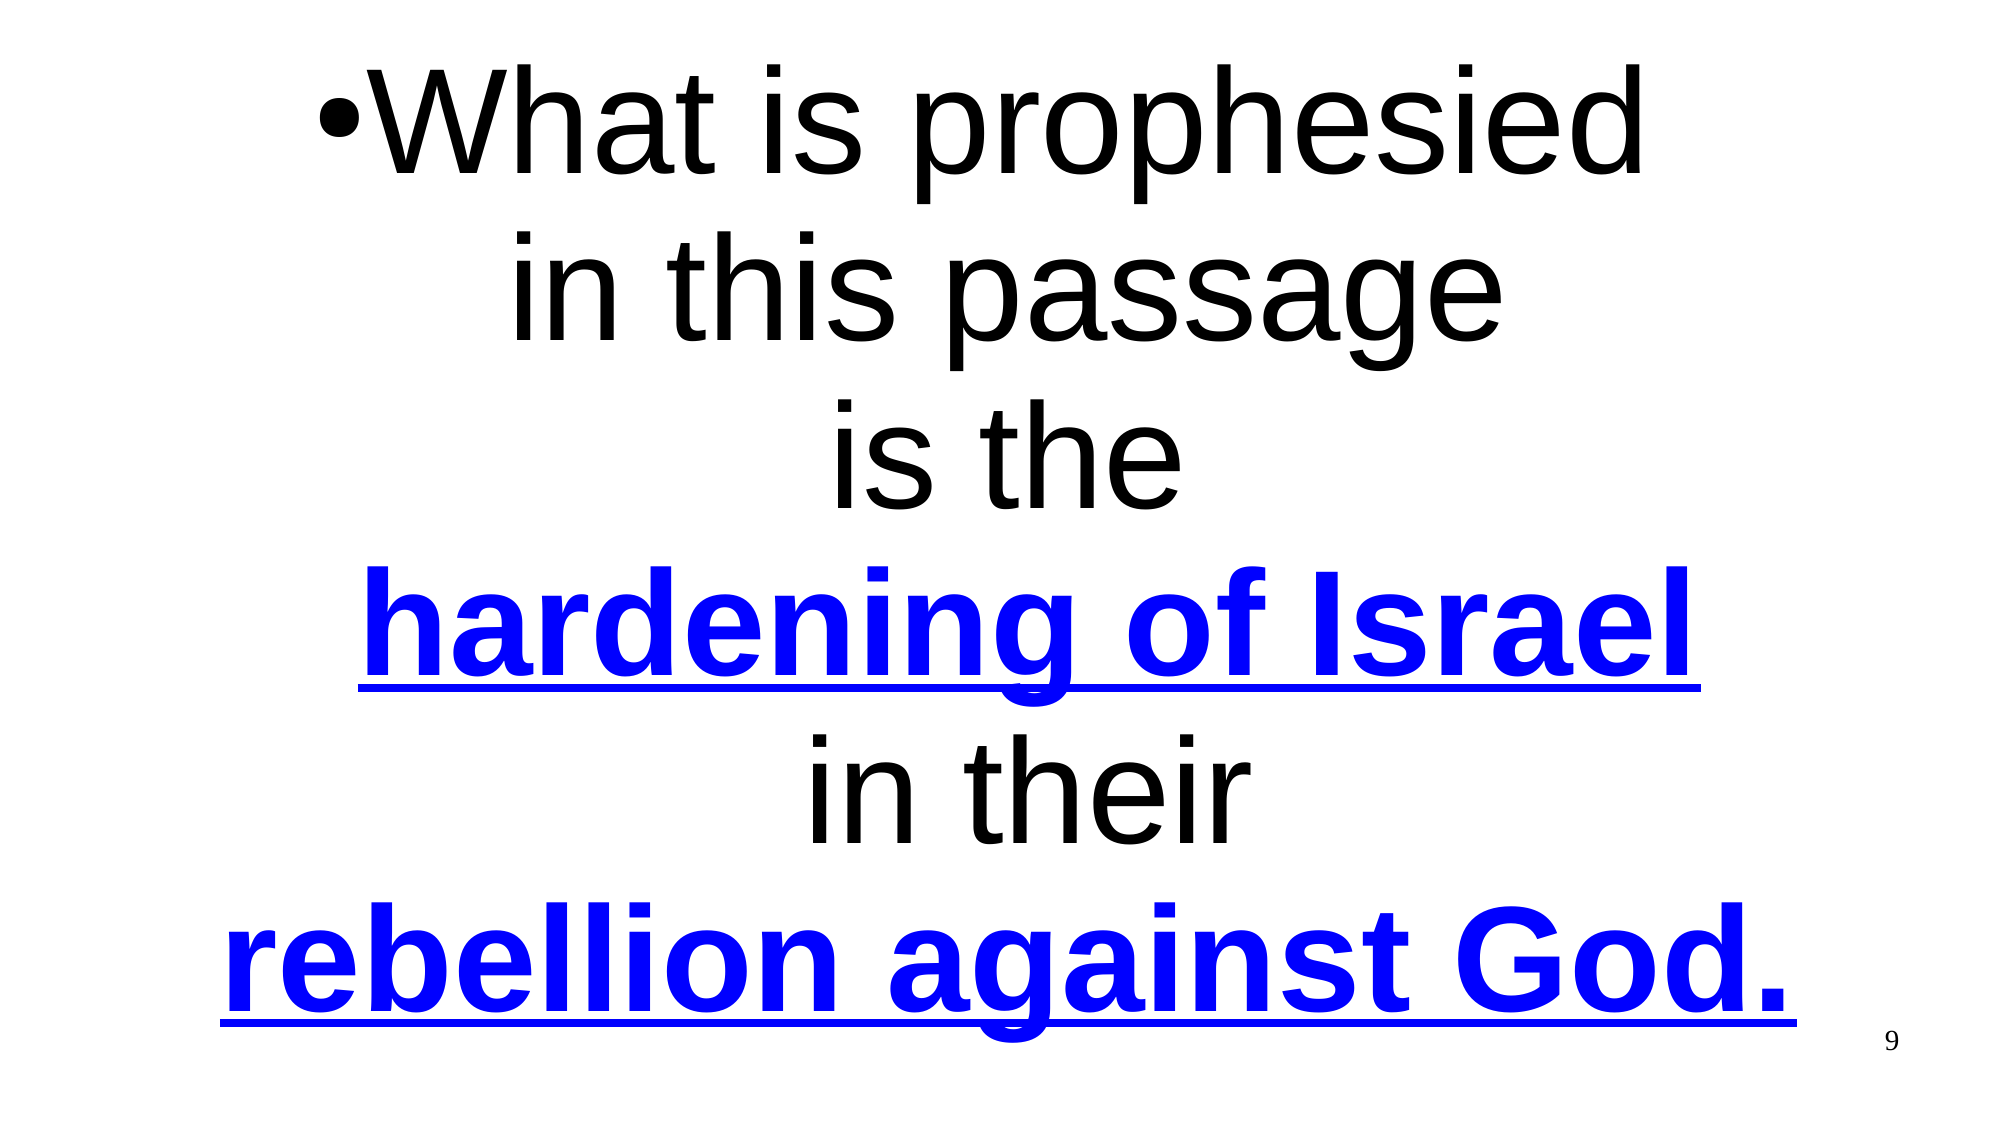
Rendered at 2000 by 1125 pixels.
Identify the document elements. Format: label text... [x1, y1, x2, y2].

list What is prophesied in this passage is the hardening of Israel in their rebellion against God. [37, 37, 1951, 1125]
